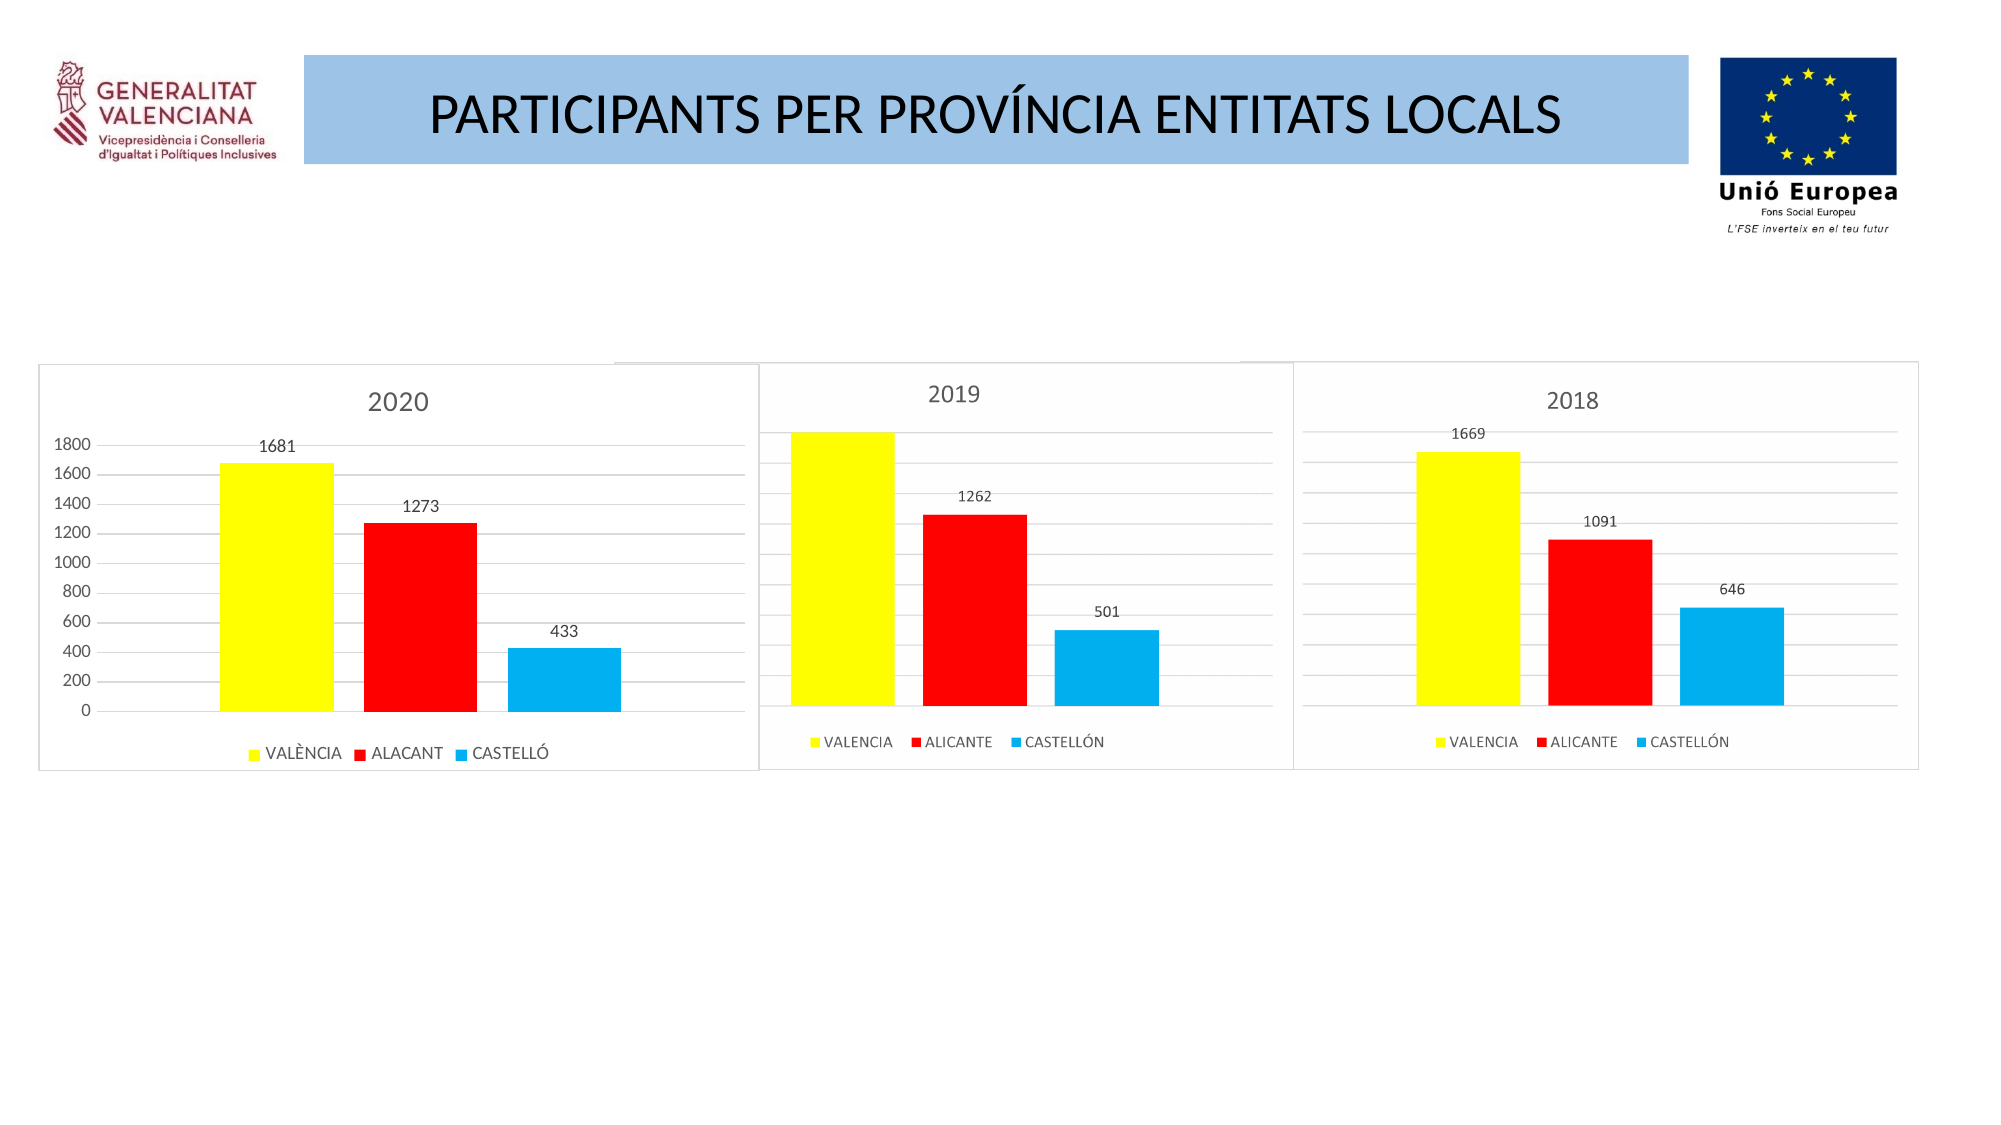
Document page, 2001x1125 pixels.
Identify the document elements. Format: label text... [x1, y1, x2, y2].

picture [1701, 47, 1912, 242]
text_box PARTICIPANTS PER PROVÍNCIA ENTITATS LOCALS [304, 55, 1689, 165]
picture [614, 361, 1919, 770]
chart [38, 363, 760, 772]
picture [11, 19, 318, 200]
